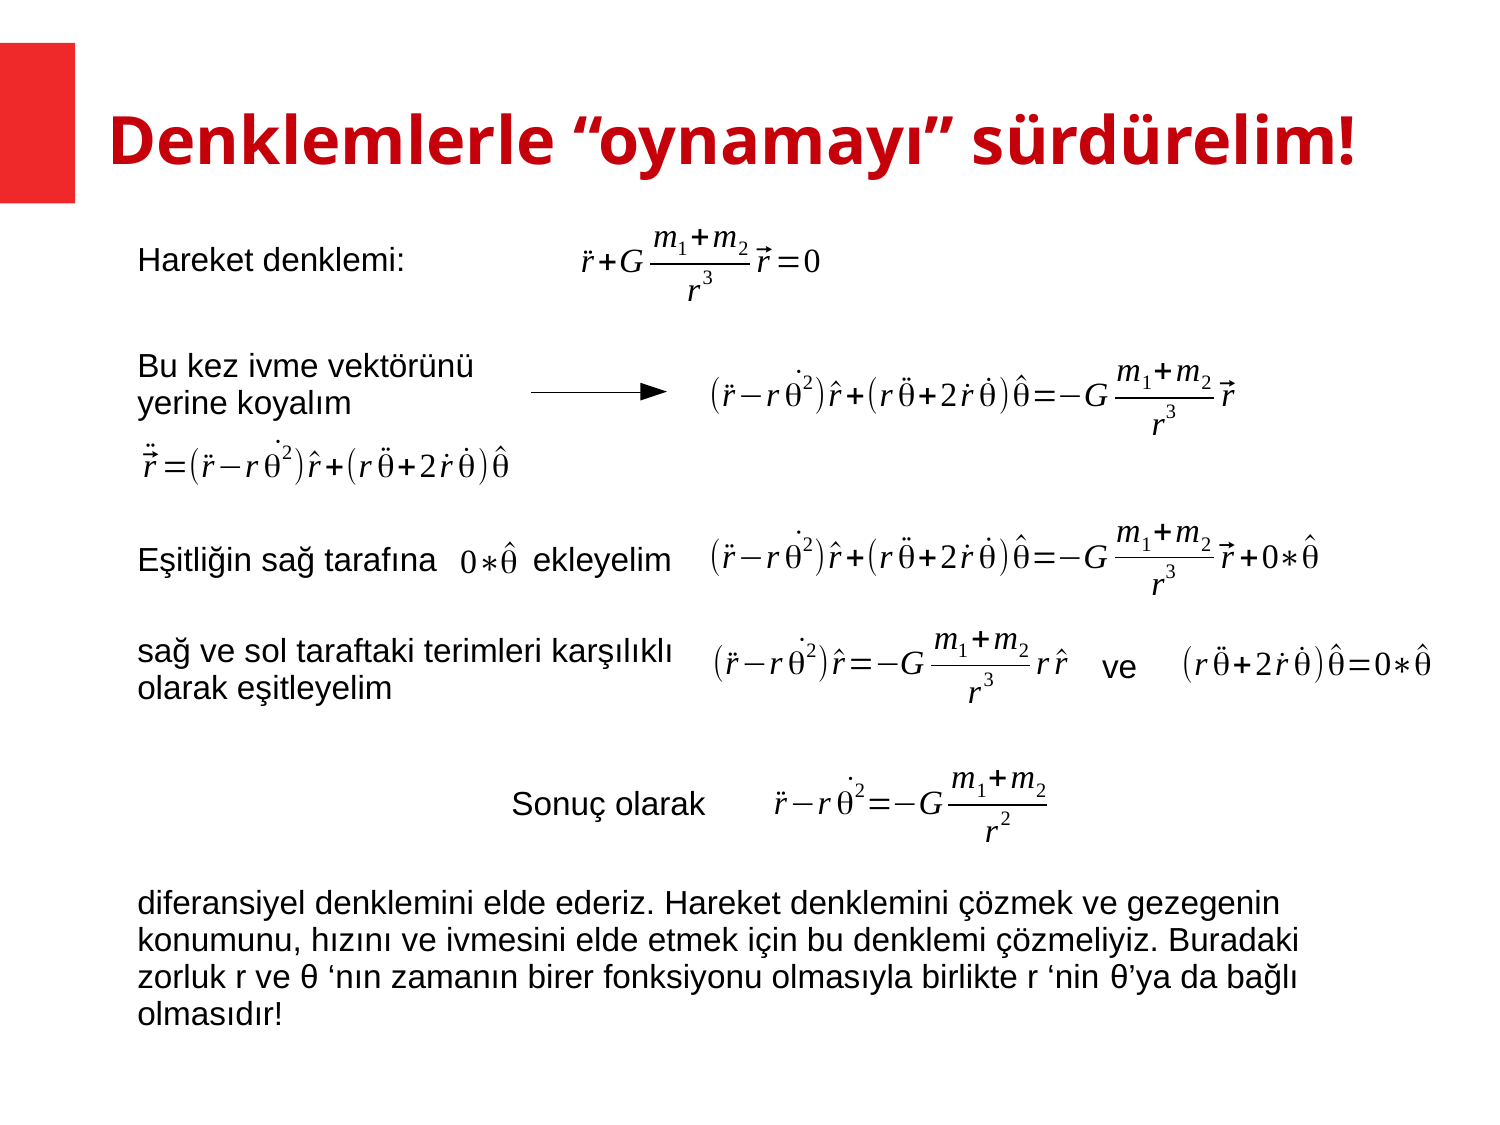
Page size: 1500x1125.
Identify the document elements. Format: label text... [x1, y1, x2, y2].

text_box Eşitliğin sağ tarafına [122, 534, 455, 587]
text_box Hareket denklemi: [122, 234, 531, 287]
chart [1175, 641, 1438, 686]
title Denklemlerle “oynamayı” sürdürelim! [107, 44, 1425, 233]
text_box Bu kez ivme vektörünü yerine koyalım [122, 340, 531, 430]
chart [703, 351, 1244, 443]
text_box sağ ve sol taraftaki terimleri karşılıklı olarak eşitleyelim [122, 625, 695, 721]
chart [768, 758, 1056, 850]
chart [707, 619, 1076, 711]
text_box ekleyelim [518, 534, 691, 587]
text_box diferansiyel denklemini elde ederiz. Hareket denklemini çözmek ve gezegenin konumunu, hızını ve ivmesini elde etmek için bu denklemi çözmeliyiz. Buradaki zorluk r ve θ ‘nın zamanın birer fonksiyonu olmasıyla birlikte r ‘nin θ’ya da bağlı olmasıdır! [122, 876, 1389, 1042]
chart [703, 512, 1325, 604]
text_box Sonuç olarak [459, 778, 759, 831]
chart [454, 539, 518, 582]
chart [575, 217, 826, 309]
chart [136, 438, 515, 487]
text_box ve [1074, 641, 1166, 694]
